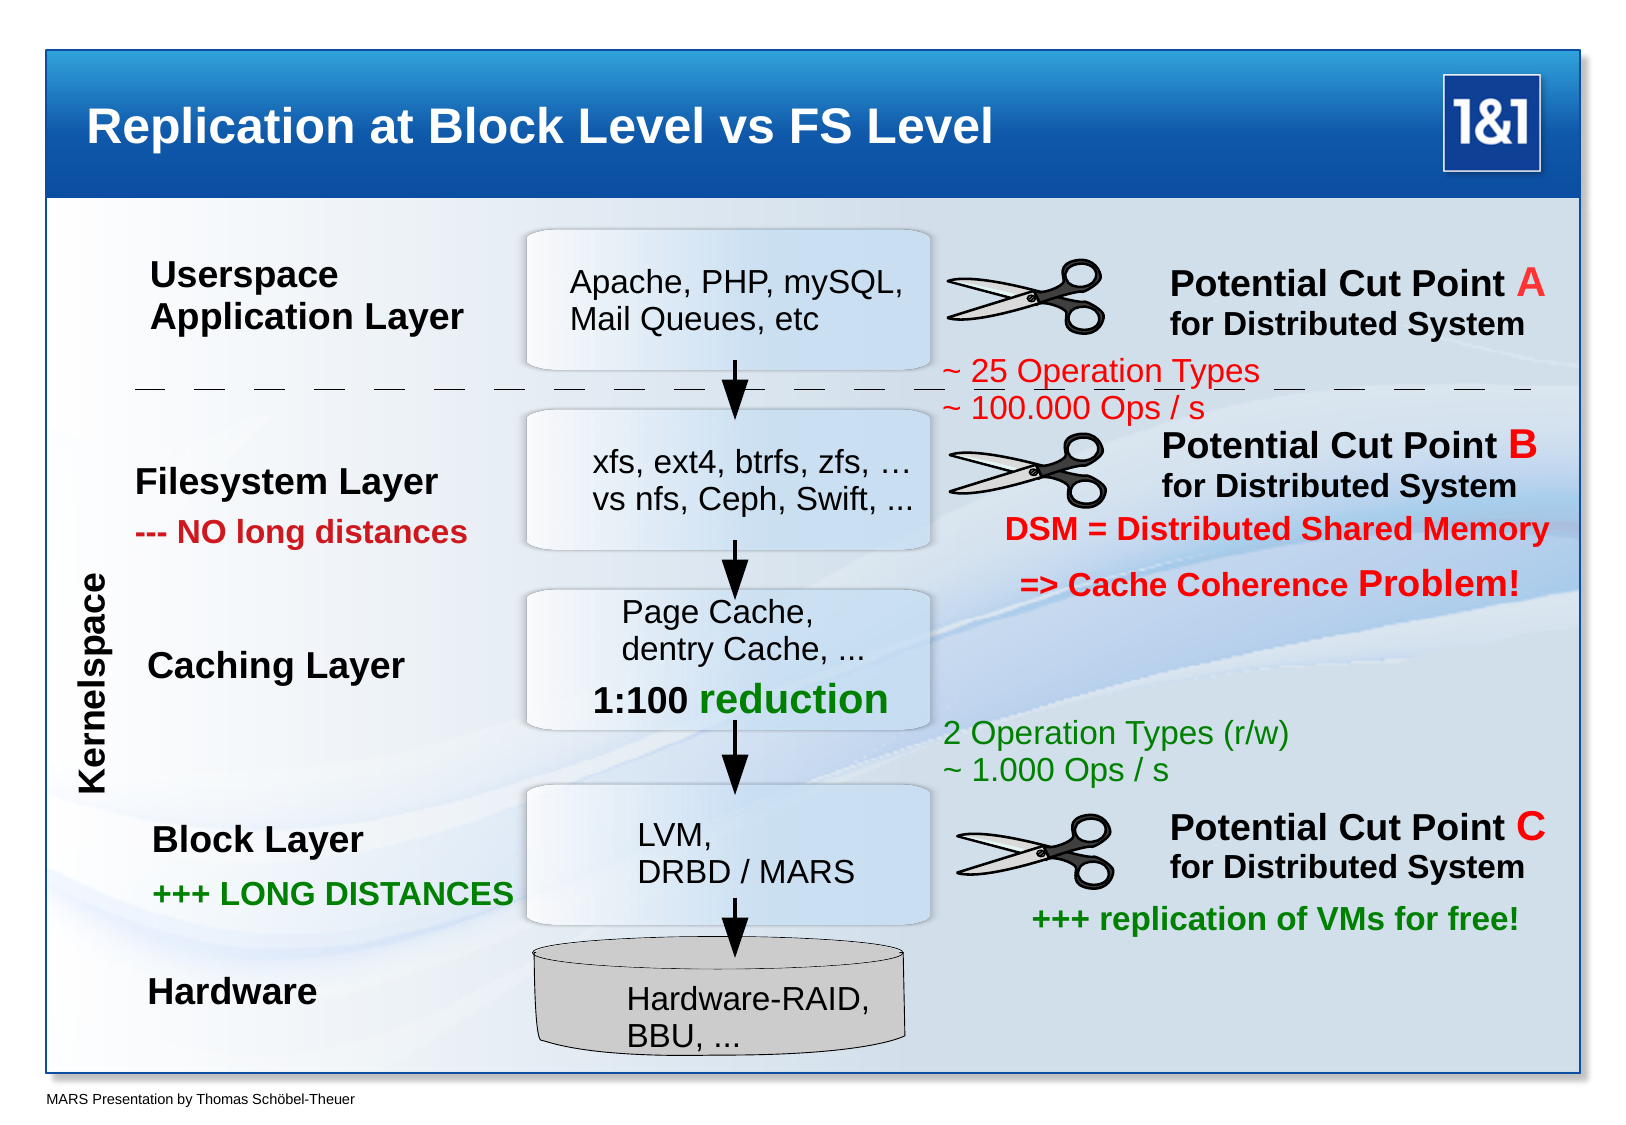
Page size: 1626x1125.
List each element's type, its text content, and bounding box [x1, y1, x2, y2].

text_box Block Layer [137, 811, 380, 868]
text_box Page Cache, dentry Cache, ... [606, 586, 886, 668]
text_box 1:100 reduction [578, 668, 905, 730]
text_box Hardware-RAID, BBU, ... [611, 972, 886, 1062]
text_box Caching Layer [132, 636, 421, 694]
text_box xfs, ext4, btrfs, zfs, … vs nfs, Ceph, Swift, ... [577, 436, 930, 526]
picture [44, 48, 1597, 1111]
text_box DSM = Distributed Shared Memory [990, 503, 1566, 564]
text_box => Cache Coherence Problem! [1005, 554, 1536, 616]
text_box +++ replication of VMs for free! [1016, 893, 1536, 946]
text_box Kernelspace [63, 557, 121, 811]
text_box Hardware [132, 963, 334, 1021]
text_box 2 Operation Types (r/w) ~ 1.000 Ops / s [928, 707, 1305, 797]
footer MARS Presentation by Thomas Schöbel-Theuer [46, 1068, 561, 1125]
text_box LVM, DRBD / MARS [622, 809, 871, 898]
text_box --- NO long distances [120, 505, 496, 558]
text_box Potential Cut Point A for Distributed System [1155, 251, 1562, 350]
text_box ~ 25 Operation Types ~ 100.000 Ops / s [927, 345, 1276, 434]
text_box Filesystem Layer [120, 453, 454, 505]
text_box Potential Cut Point B for Distributed System [1146, 413, 1554, 503]
title Replication at Block Level vs FS Level [86, 51, 1416, 196]
text_box Userspace Application Layer [135, 246, 480, 346]
text_box Potential Cut Point C for Distributed System [1155, 795, 1562, 894]
text_box +++ LONG DISTANCES [137, 868, 530, 922]
text_box Apache, PHP, mySQL, Mail Queues, etc [555, 256, 920, 346]
